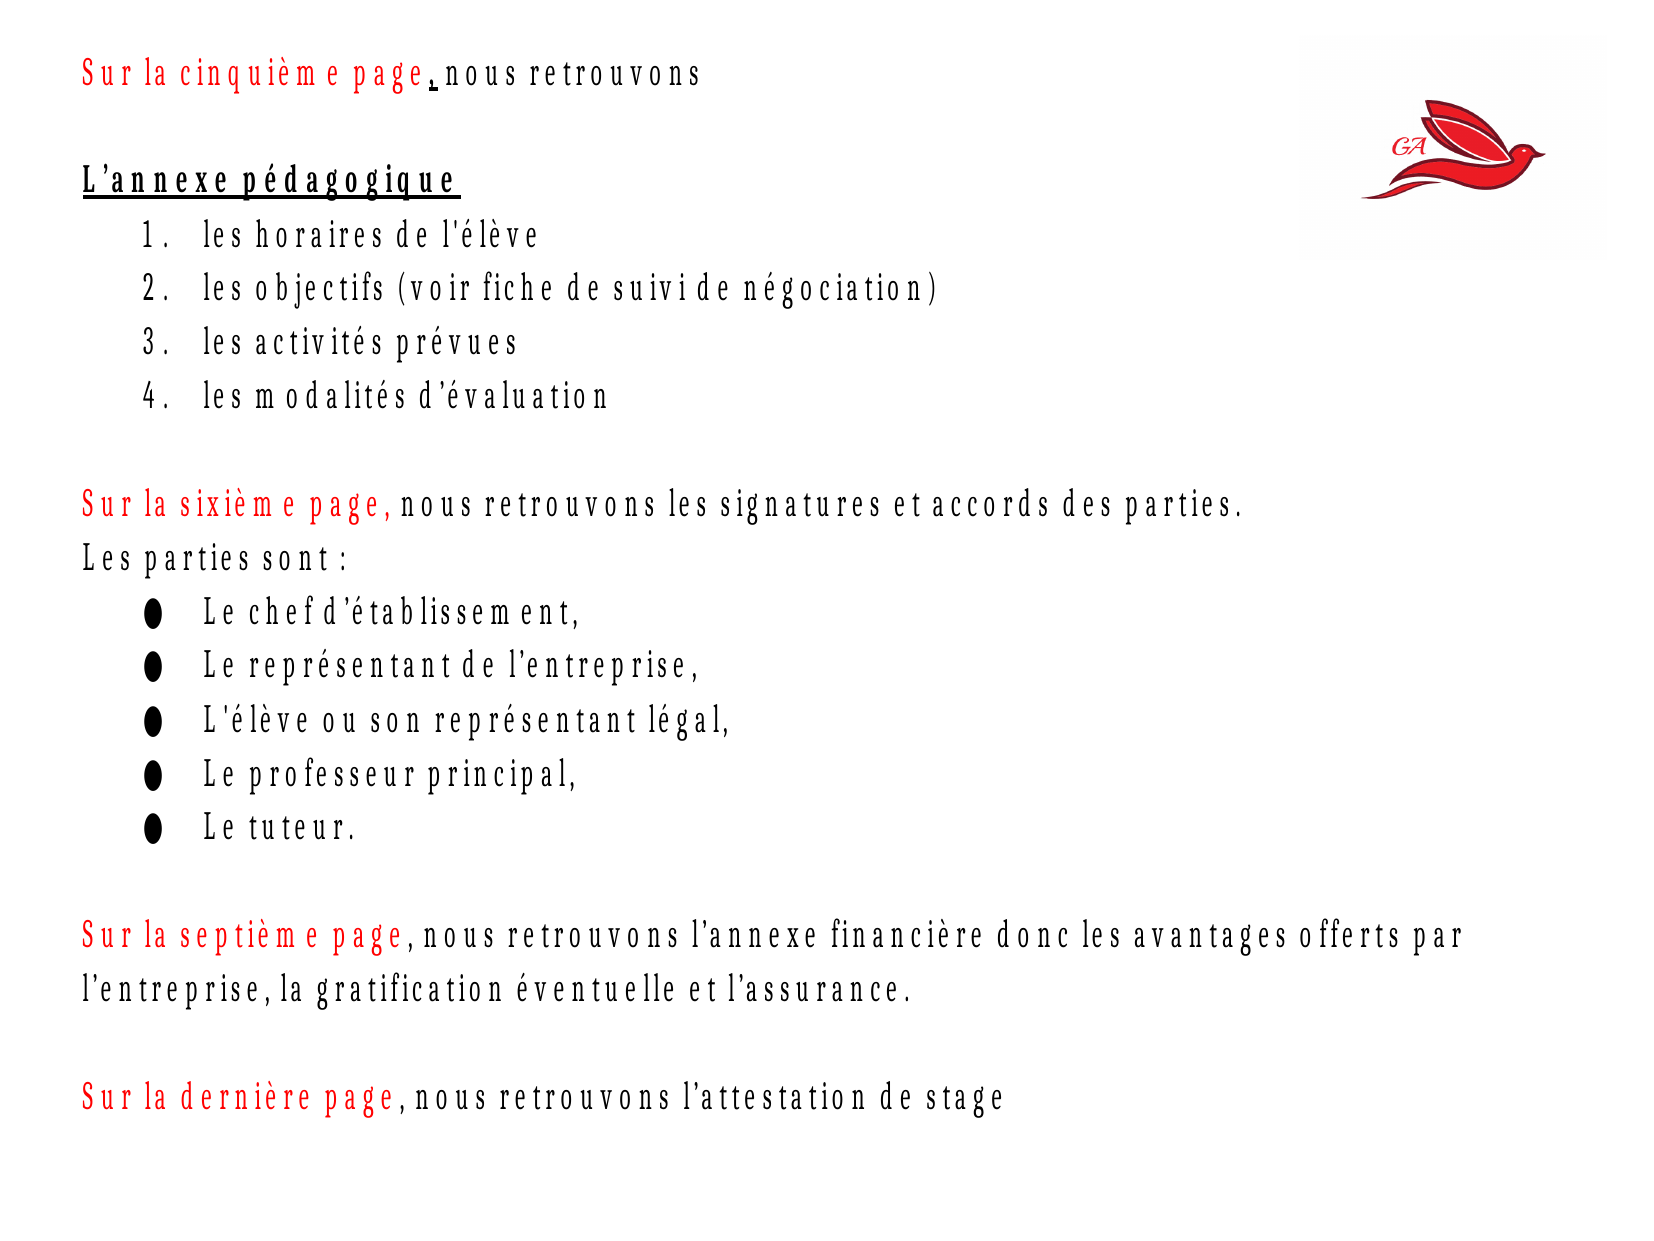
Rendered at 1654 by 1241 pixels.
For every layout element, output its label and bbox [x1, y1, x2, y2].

picture [82, 35, 1607, 1182]
